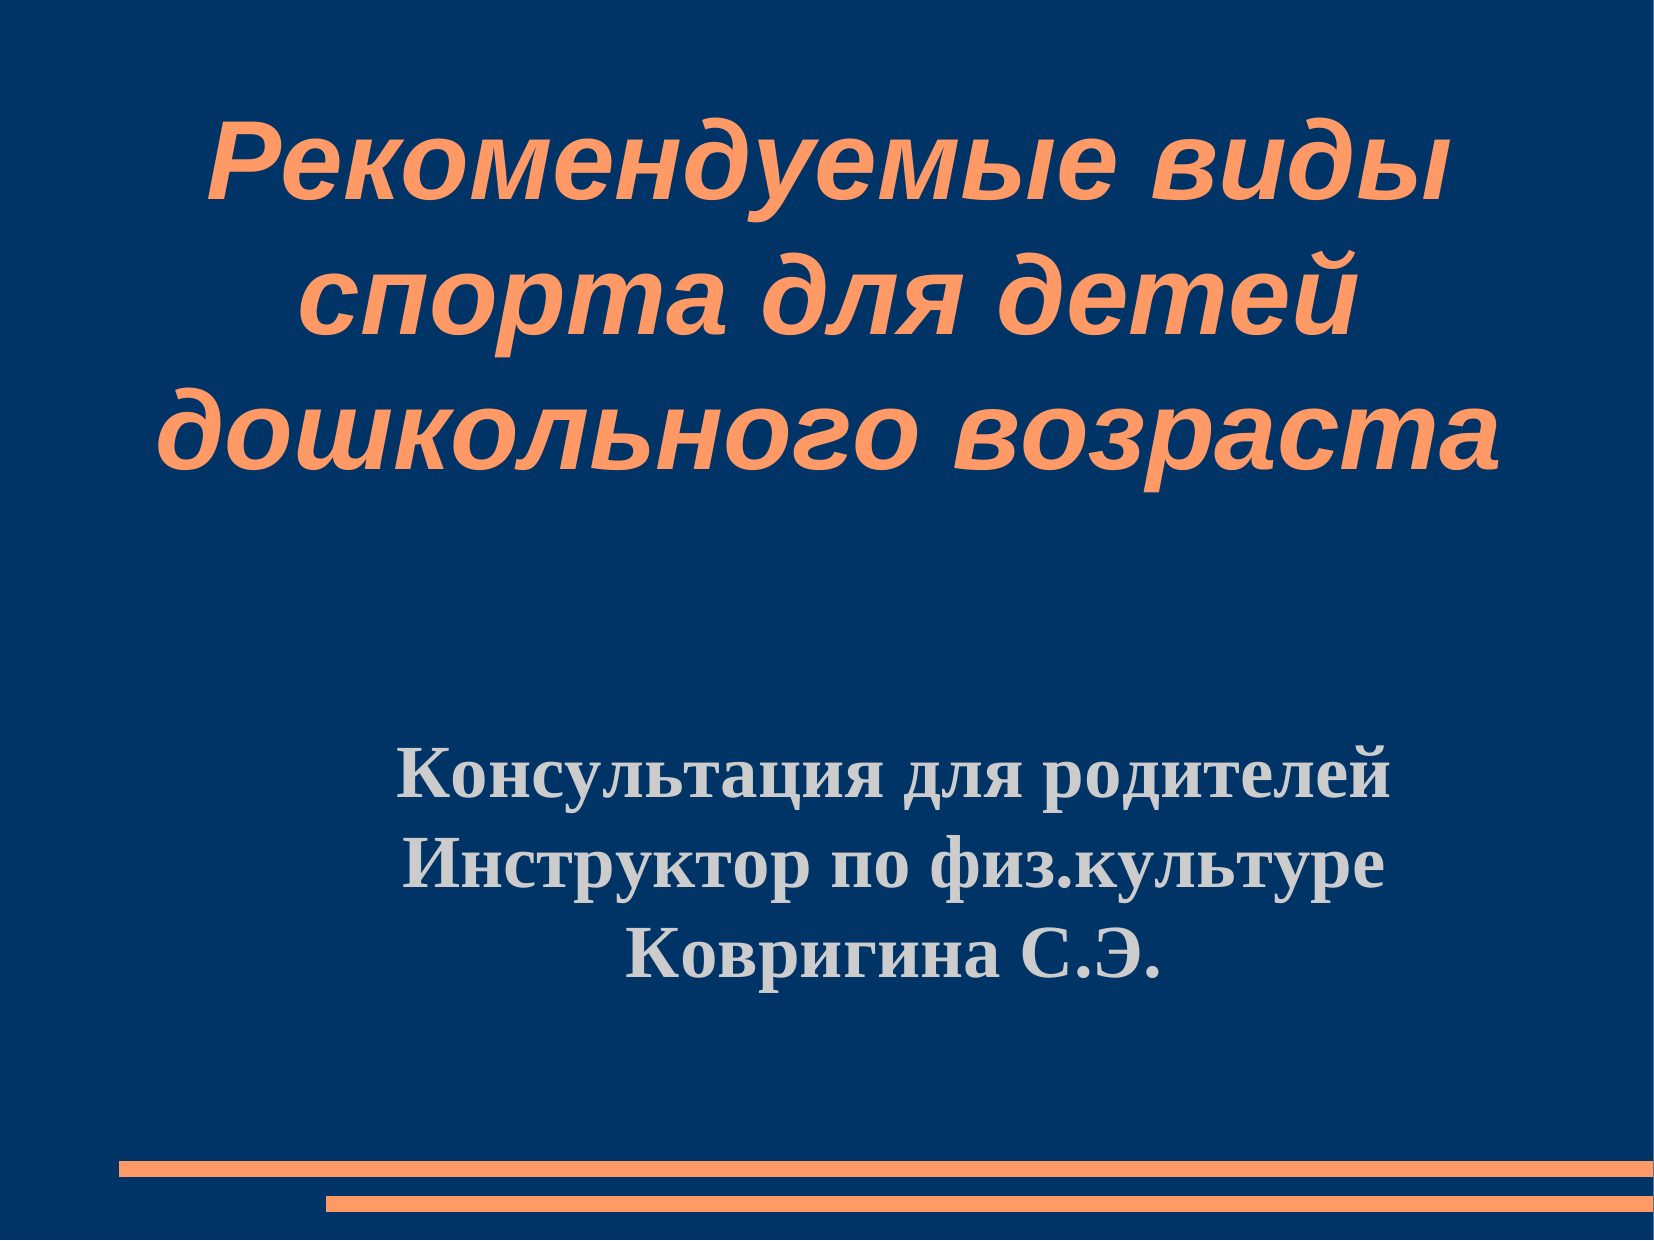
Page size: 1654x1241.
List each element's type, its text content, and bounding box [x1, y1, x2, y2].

subtitle Консультация для родителей Инструктор по физ.культуре Ковригина С.Э. [121, 590, 1561, 1125]
title Рекомендуемые виды спорта для детей дошкольного возраста [123, 18, 1536, 562]
